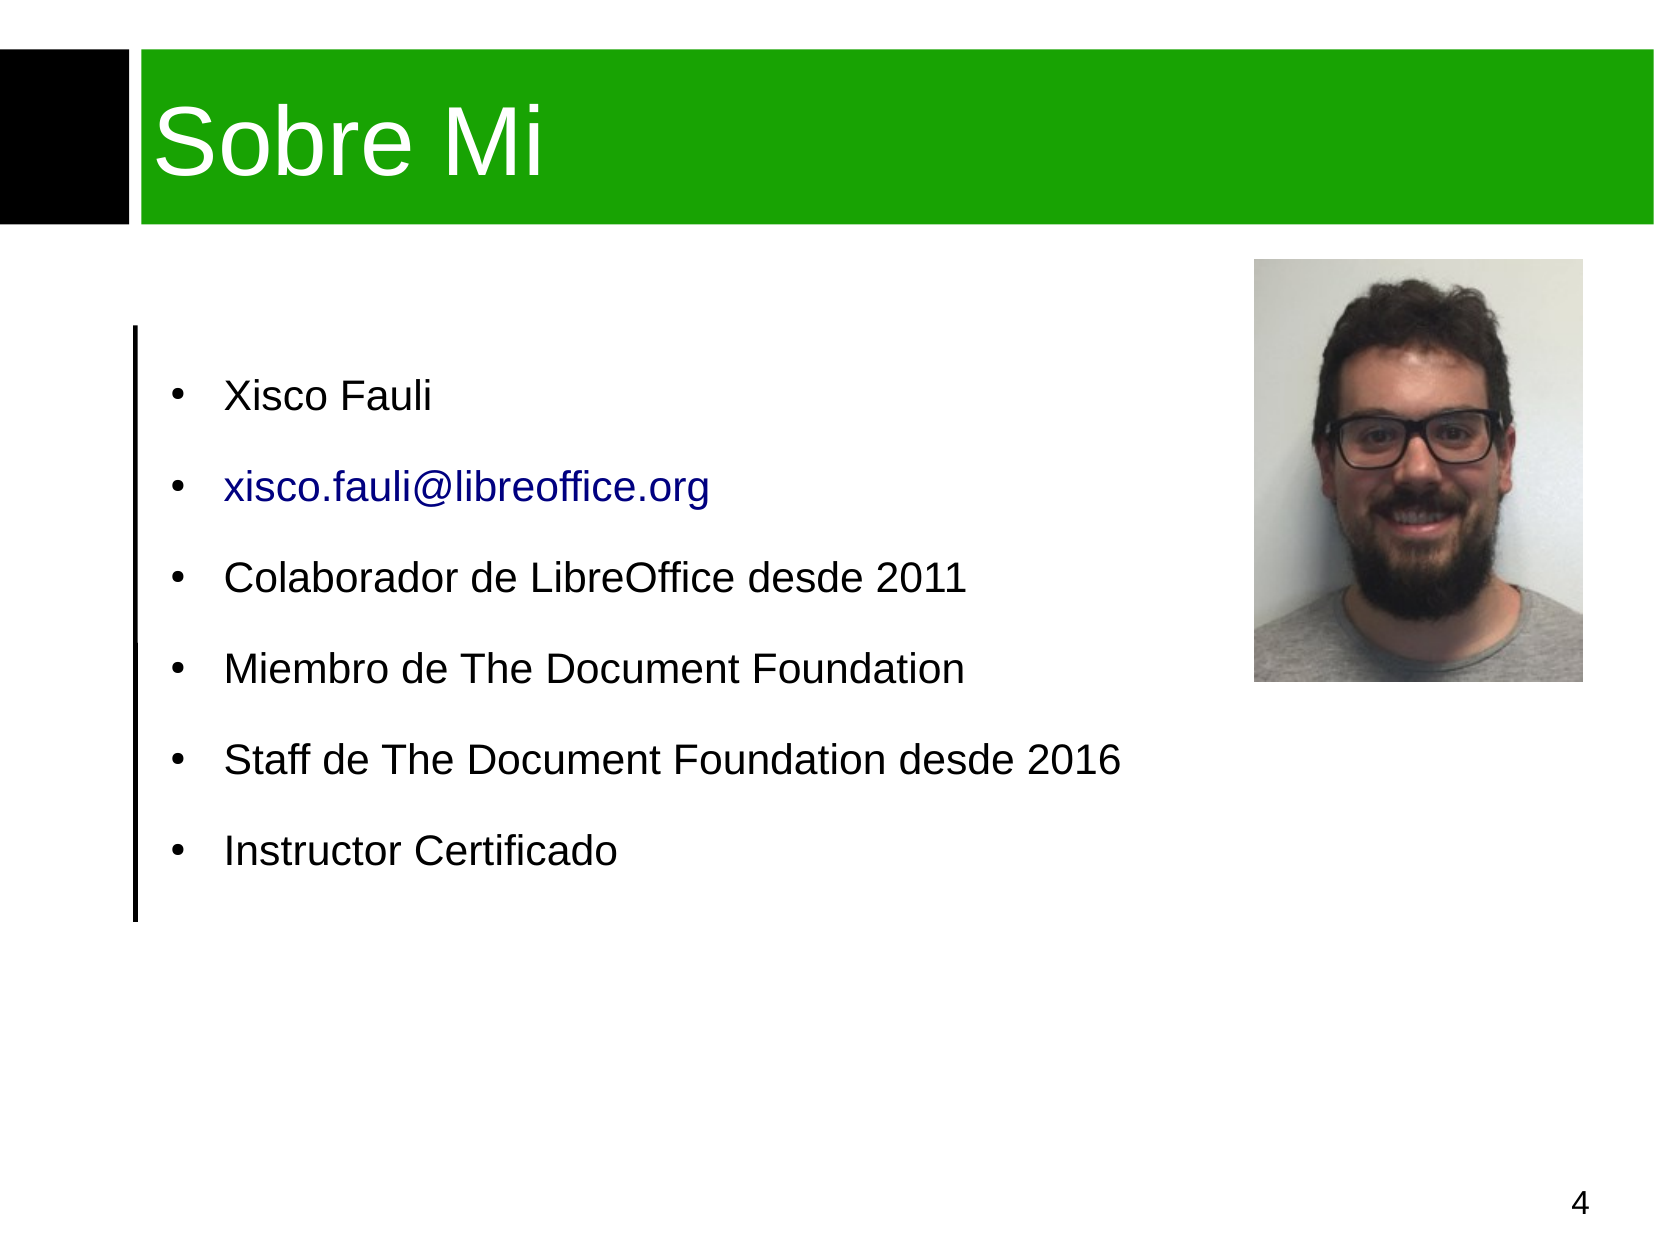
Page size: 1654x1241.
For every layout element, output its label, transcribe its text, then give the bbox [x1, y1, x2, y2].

picture [1254, 259, 1583, 682]
list Xisco Fauli xisco.fauli@libreoffice.org Colaborador de LibreOffice desde 2011 Miembro de The Document Foundation Staff de The Document Foundation desde 2016 Instructor Certificado [152, 280, 1536, 1097]
title Sobre Mi [152, 72, 1654, 211]
